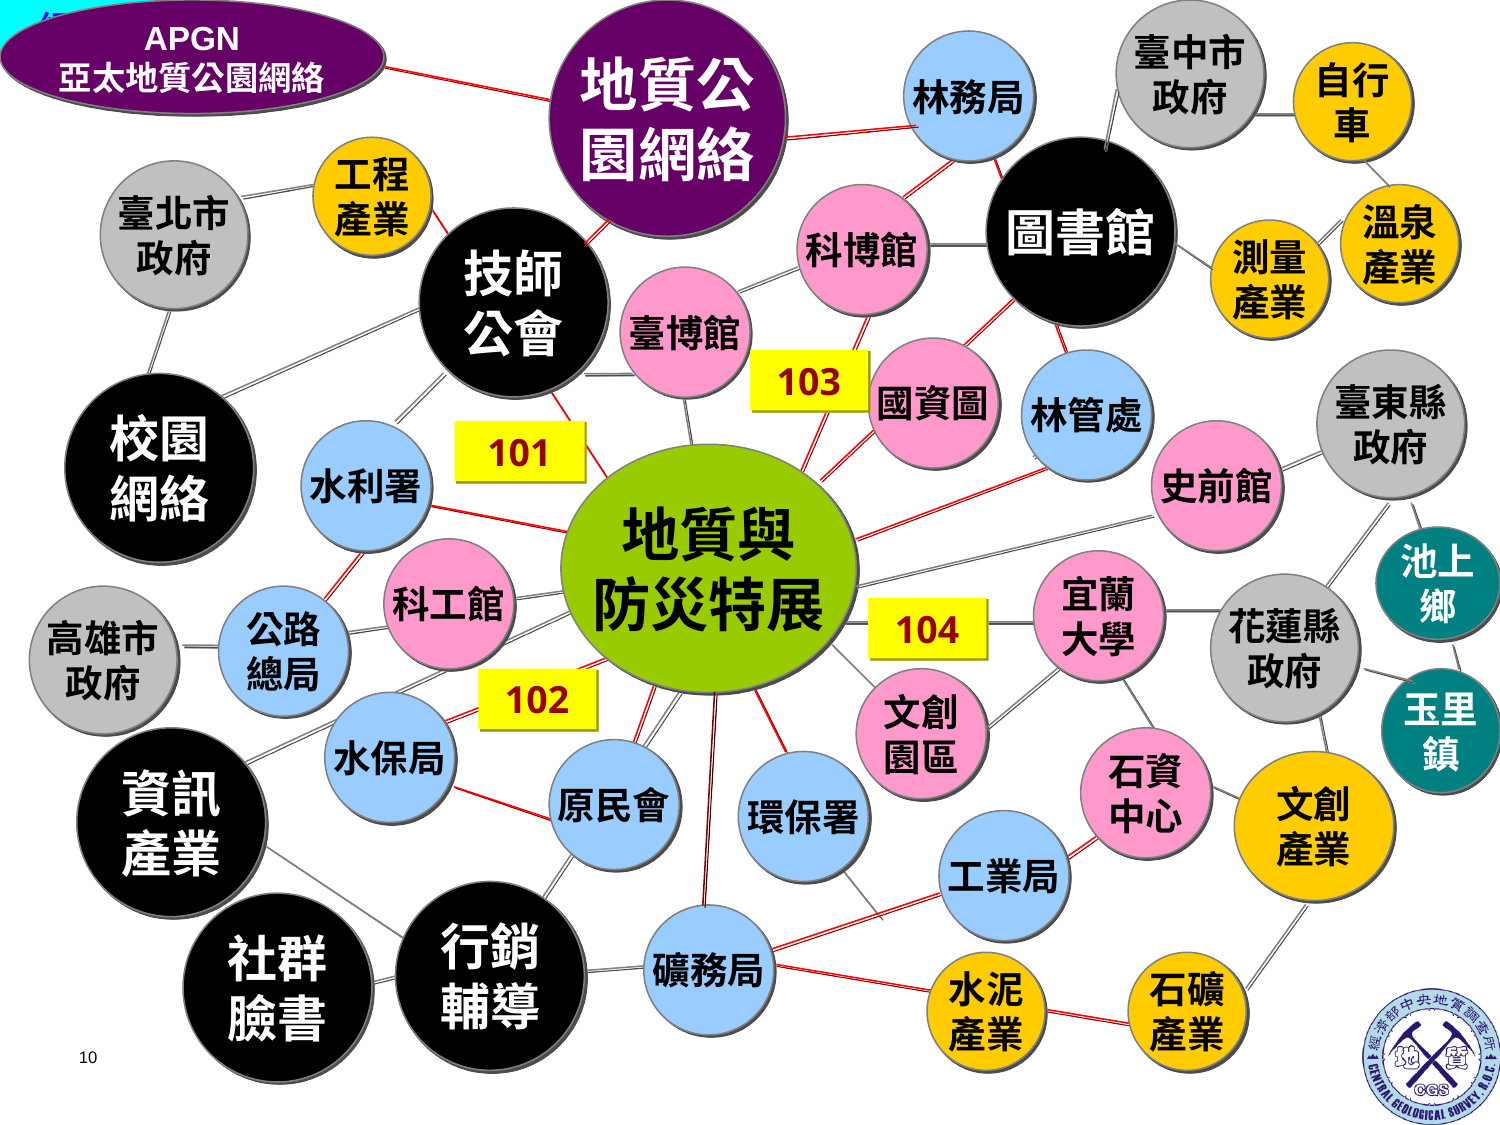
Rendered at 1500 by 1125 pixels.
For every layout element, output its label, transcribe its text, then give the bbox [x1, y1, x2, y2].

text_box 工業局 [938, 810, 1070, 941]
text_box 資訊 產業 [76, 727, 266, 917]
text_box 自行 車 [1293, 42, 1412, 161]
text_box 文創 產業 [1234, 751, 1394, 901]
text_box APGN 亞太地質公園網絡 [0, 0, 384, 114]
text_box 礦務局 [643, 904, 774, 1035]
text_box 科博館 [797, 184, 928, 315]
text_box 圖書館 [986, 137, 1176, 327]
text_box 臺中市 政府 [1116, 0, 1264, 148]
text_box 國資圖 [868, 338, 999, 469]
text_box 地質公 園網絡 [549, 0, 786, 237]
text_box 行銷 輔導 [395, 881, 585, 1071]
text_box 104 [868, 597, 987, 659]
text_box 原民會 [549, 739, 680, 870]
text_box 102 [478, 668, 597, 730]
text_box 環保署 [738, 751, 869, 882]
picture [1362, 988, 1500, 1125]
text_box 宜蘭 大學 [1033, 550, 1164, 681]
text_box 臺東縣 政府 [1316, 350, 1465, 498]
text_box 水泥 產業 [927, 952, 1046, 1071]
text_box 池上 鄉 [1375, 527, 1500, 640]
text_box 高雄市 政府 [29, 586, 178, 734]
text_box 公路 總局 [218, 586, 349, 717]
text_box 103 [750, 349, 869, 411]
text_box 林管處 [1021, 350, 1152, 480]
text_box 臺博館 [620, 267, 751, 398]
text_box 水利署 [301, 420, 432, 551]
text_box 溫泉 產業 [1340, 184, 1459, 303]
text_box 石礦 產業 [1128, 952, 1247, 1071]
text_box 花蓮縣 政府 [1210, 574, 1359, 722]
text_box 地質與 防災特展 [560, 444, 857, 693]
text_box 石資 中心 [1080, 727, 1211, 858]
text_box 社群 臉書 [183, 893, 372, 1083]
text_box 101 [454, 420, 585, 482]
text_box 林務局 [903, 31, 1034, 161]
text_box 工程 產業 [312, 137, 432, 256]
text_box 史前館 [1151, 420, 1282, 551]
text_box 文創 園區 [856, 668, 987, 799]
text_box 水保局 [324, 692, 455, 823]
text_box 技師 公會 [419, 207, 609, 397]
text_box 測量 產業 [1210, 220, 1329, 339]
text_box 科工館 [383, 538, 514, 669]
text_box 玉里 鎮 [1381, 668, 1500, 793]
text_box 臺北市 政府 [100, 160, 248, 309]
text_box 校園 網絡 [64, 373, 254, 563]
